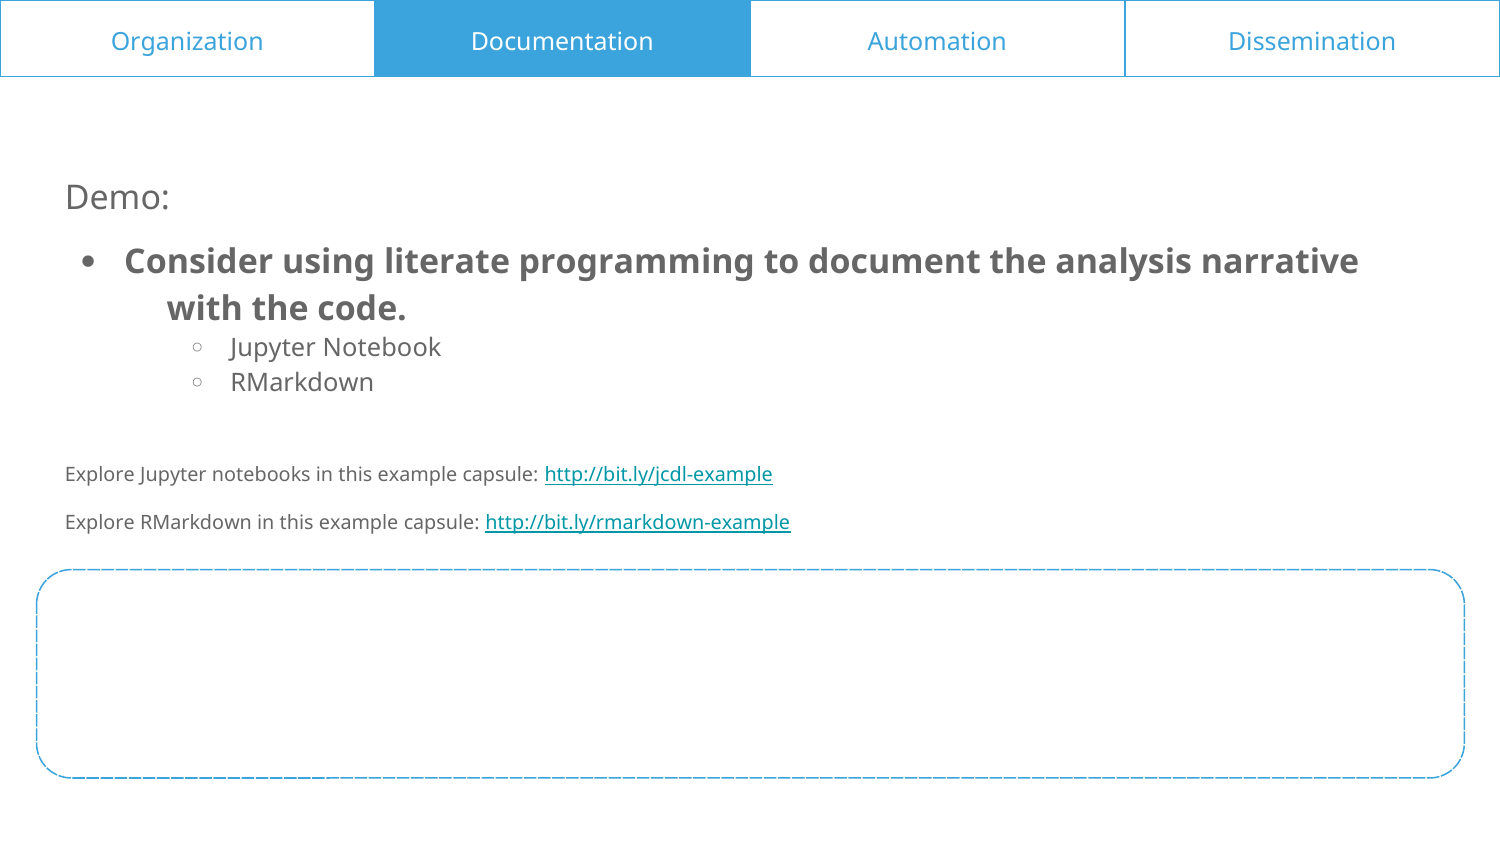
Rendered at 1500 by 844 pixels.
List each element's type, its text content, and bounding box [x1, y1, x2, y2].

text_box Documentation [375, 0, 749, 77]
text_box Organization [0, 0, 374, 77]
list Demo: Consider using literate programming to document the analysis narrative with the code. Jupyter Notebook RMarkdown Explore Jupyter notebooks in this example capsule: http://bit.ly/jcdl-example Explore RMarkdown in this example capsule: http://bit.ly/rmarkdown-example [49, 154, 1451, 553]
text_box Dissemination [1125, 0, 1500, 77]
text_box Automation [750, 0, 1124, 77]
